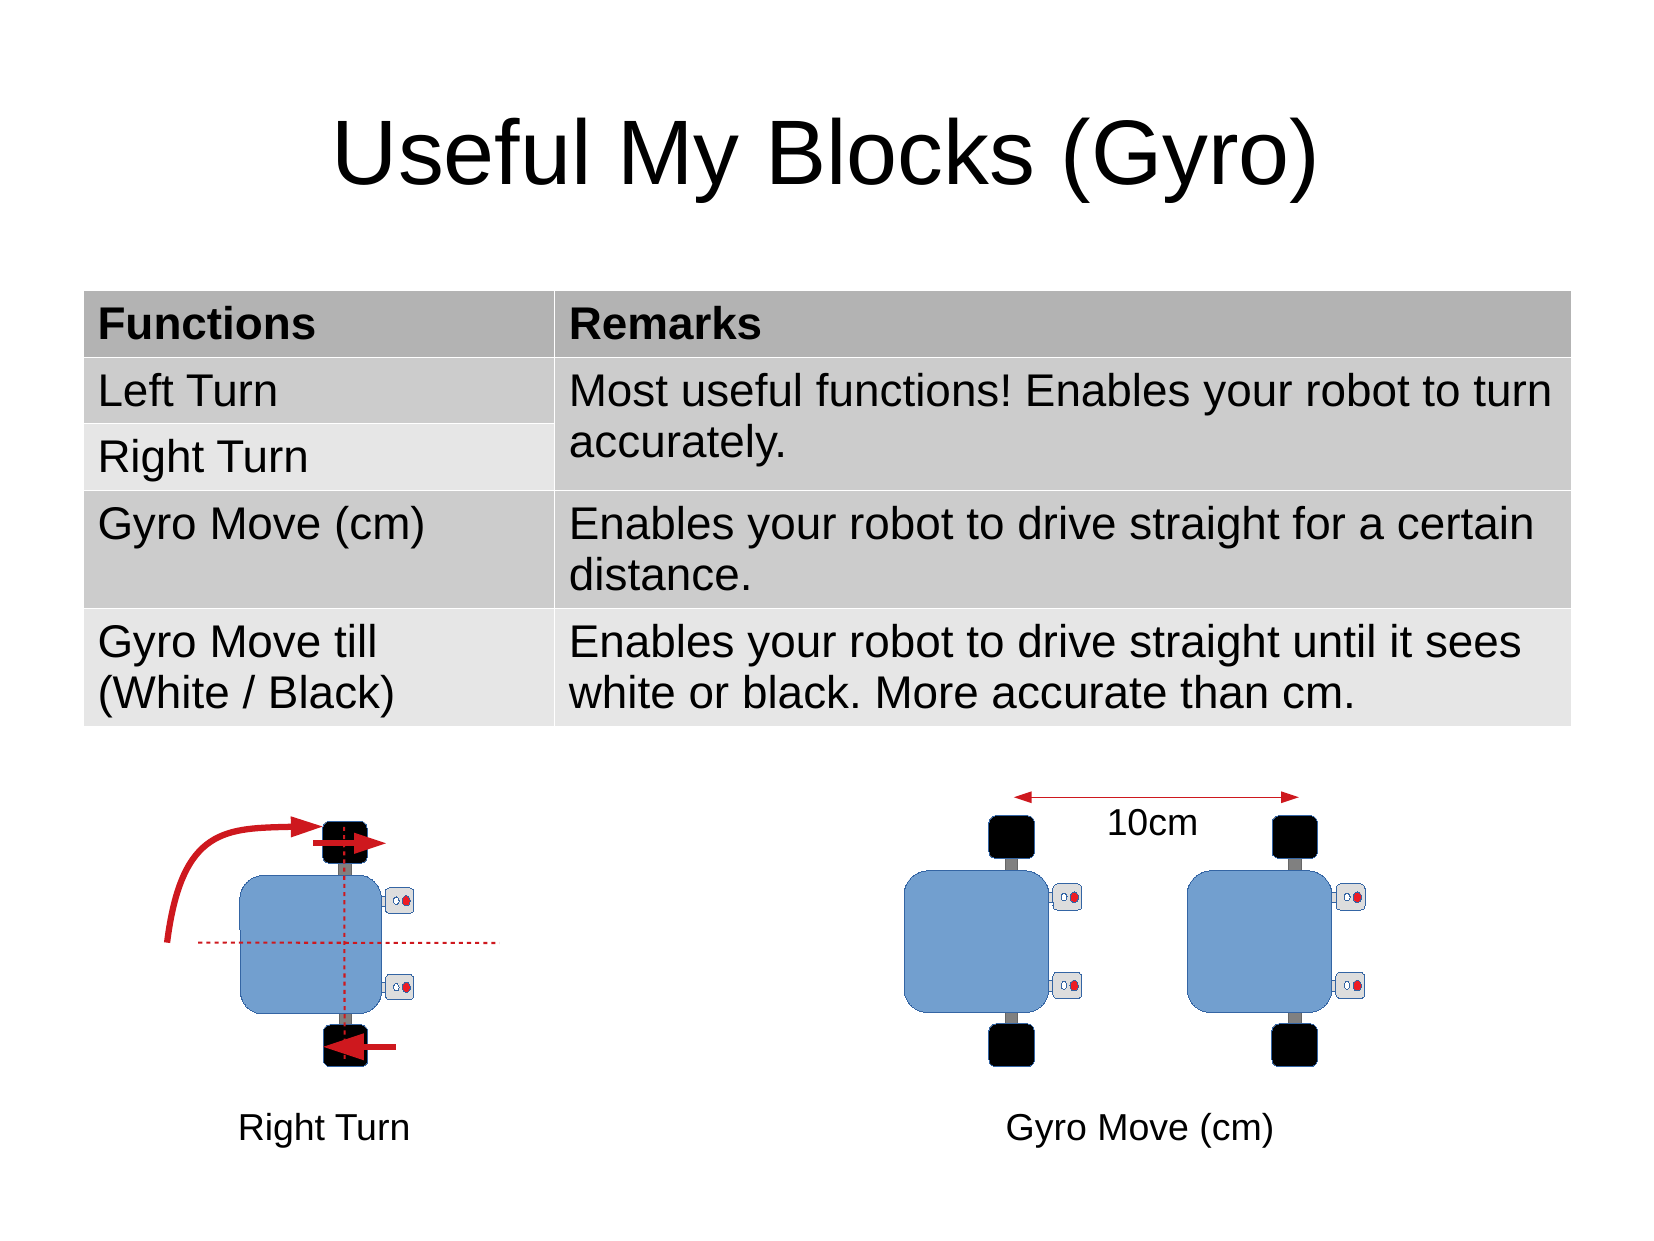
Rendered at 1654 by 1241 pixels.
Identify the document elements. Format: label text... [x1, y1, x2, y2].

text_box 10cm [1092, 794, 1228, 894]
table_cell Enables your robot to drive straight for a certain distance. [555, 491, 1571, 608]
table_cell Enables your robot to drive straight until it sees white or black. More accurate than cm. [555, 609, 1571, 726]
text_box [323, 1048, 368, 1067]
table_header Remarks [555, 291, 1571, 357]
text_box [322, 821, 368, 840]
table_cell Left Turn [84, 358, 554, 423]
table_cell Gyro Move till (White / Black) [84, 609, 554, 726]
text_box [1187, 815, 1366, 1067]
table_cell Most useful functions! Enables your robot to turn accurately. [555, 358, 1571, 490]
text_box [904, 815, 1082, 1067]
table_cell Gyro Move (cm) [84, 491, 554, 608]
text_box Gyro Move (cm) [990, 1098, 1354, 1156]
table_header Functions [84, 291, 554, 357]
table_cell Right Turn [84, 424, 554, 490]
text_box [239, 846, 414, 1046]
title Useful My Blocks (Gyro) [82, 49, 1571, 257]
text_box Right Turn [223, 1098, 587, 1156]
